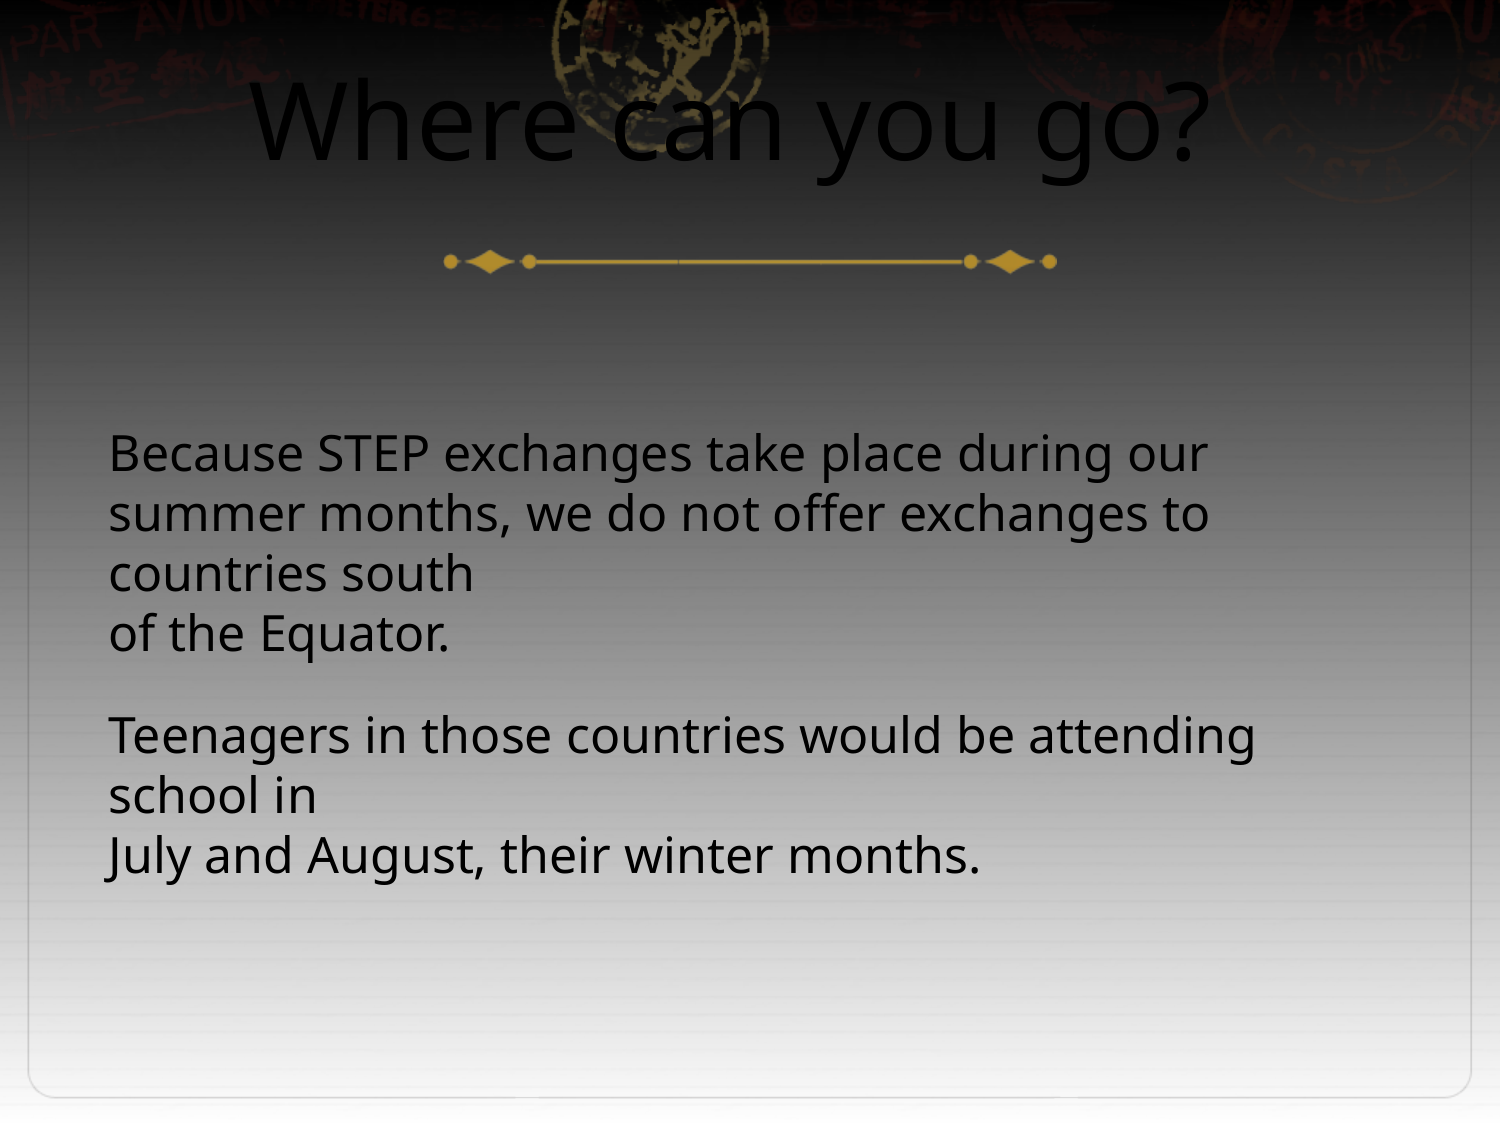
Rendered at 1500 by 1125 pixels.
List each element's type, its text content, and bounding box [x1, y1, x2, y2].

list Because STEP exchanges take place during our summer months, we do not offer exchanges to countries south of the Equator. Teenagers in those countries would be attending school in July and August, their winter months. [93, 312, 1407, 988]
title Where can you go? [74, 45, 1387, 233]
picture [0, 0, 1500, 1125]
